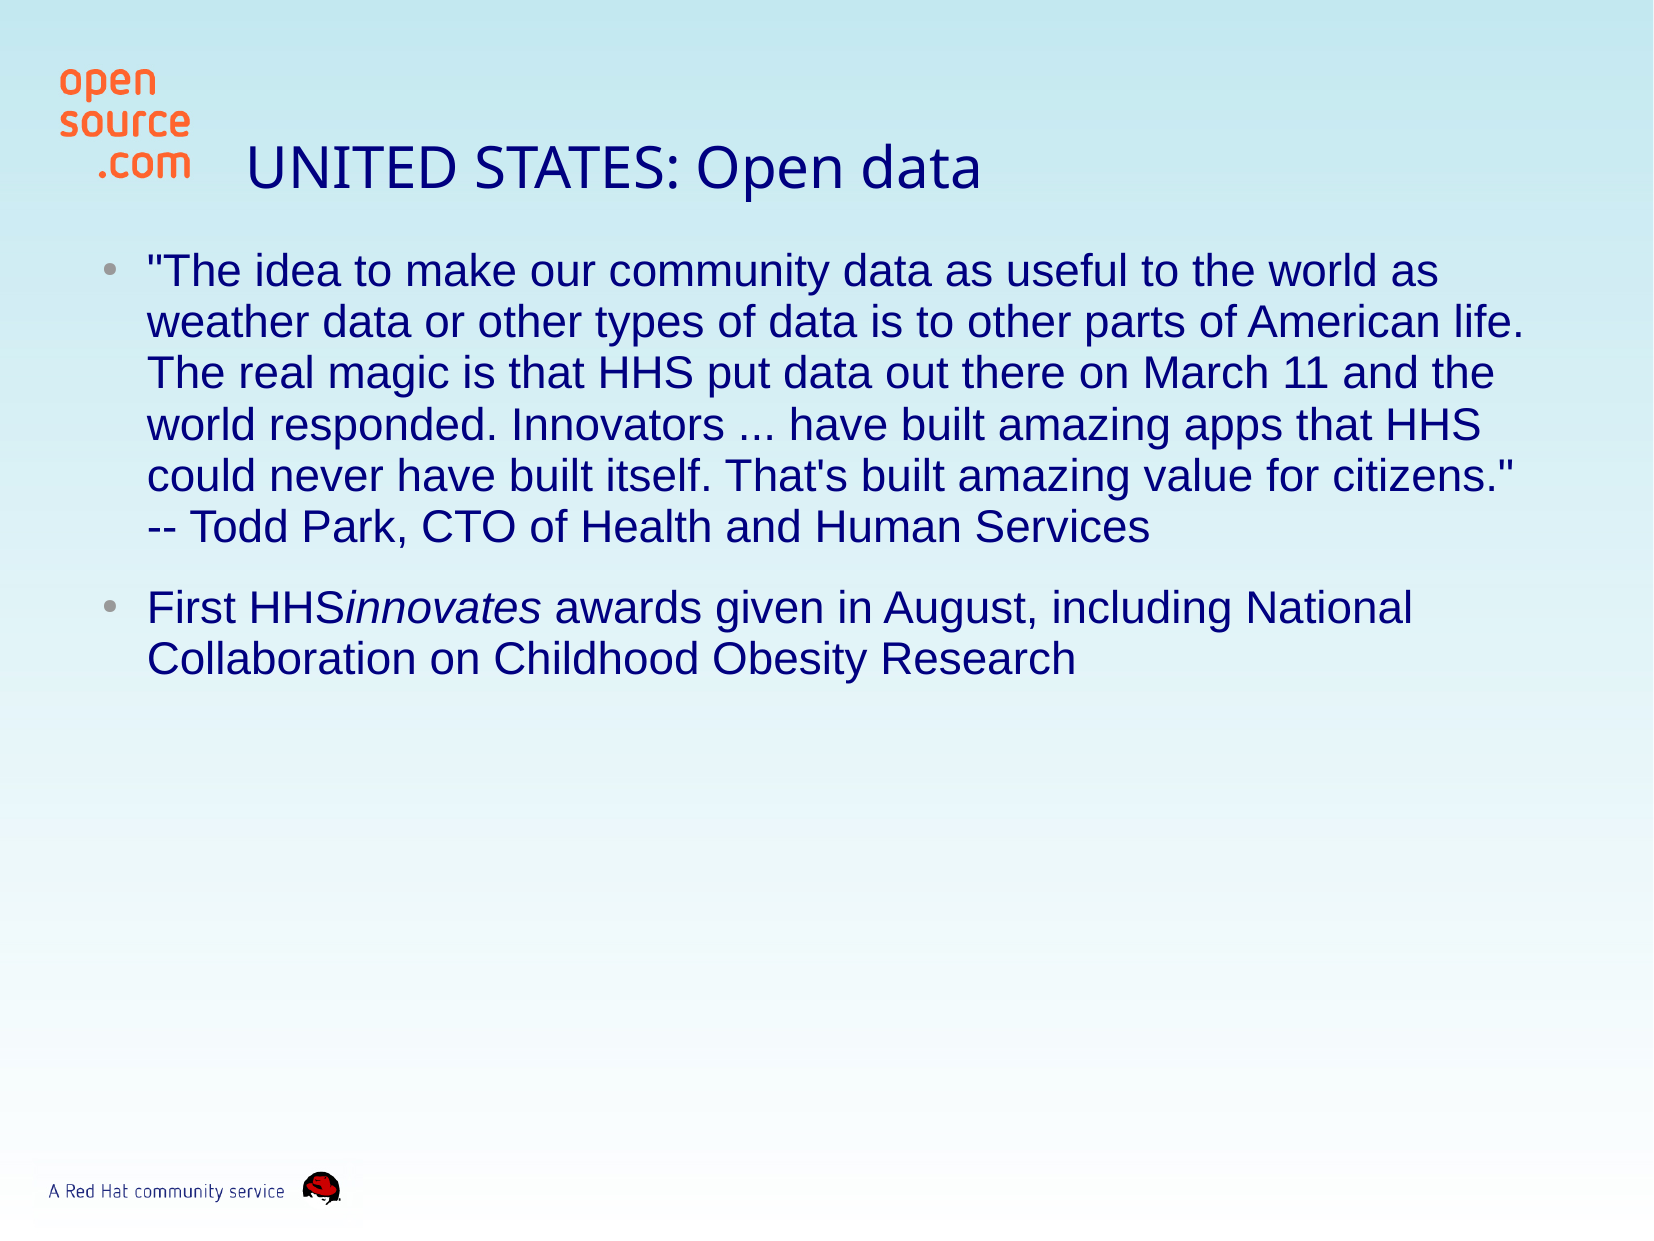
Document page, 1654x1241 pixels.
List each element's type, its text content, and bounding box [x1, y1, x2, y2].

text_box UNITED STATES: Open data [230, 118, 1570, 367]
picture [0, 0, 1654, 1241]
list "The idea to make our community data as useful to the world as weather data or other types of data is to other parts of American life. The real magic is that HHS put data out there on March 11 and the world responded. Innovators ... have built amazing apps that HHS could never have built itself. That's built amazing value for citizens." -- Todd Park, CTO of Health and Human Services First HHSinnovates awards given in August, including National Collaboration on Childhood Obesity Research [86, 244, 1576, 1039]
